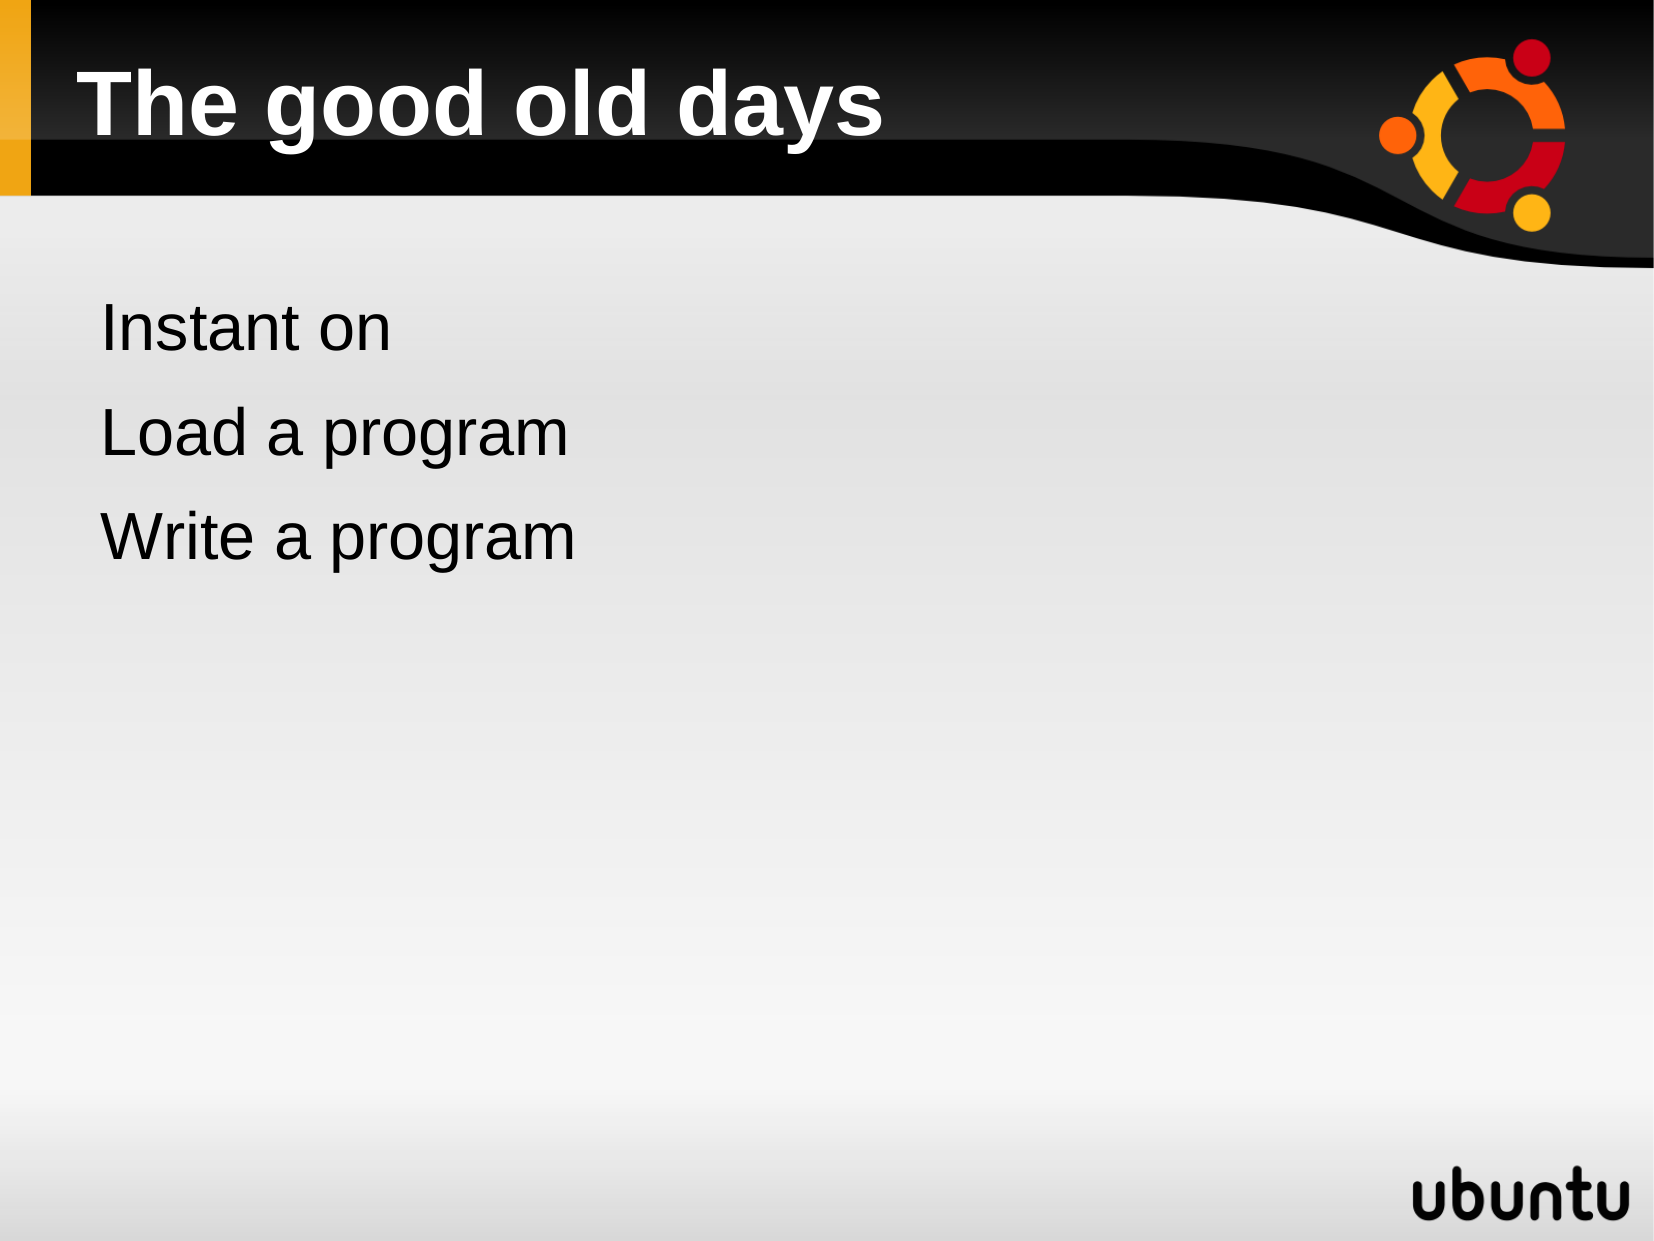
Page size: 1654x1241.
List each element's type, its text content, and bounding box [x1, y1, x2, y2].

title The good old days [76, 0, 1565, 208]
picture [0, 0, 1654, 1241]
list Instant on Load a program Write a program [82, 290, 1571, 1109]
